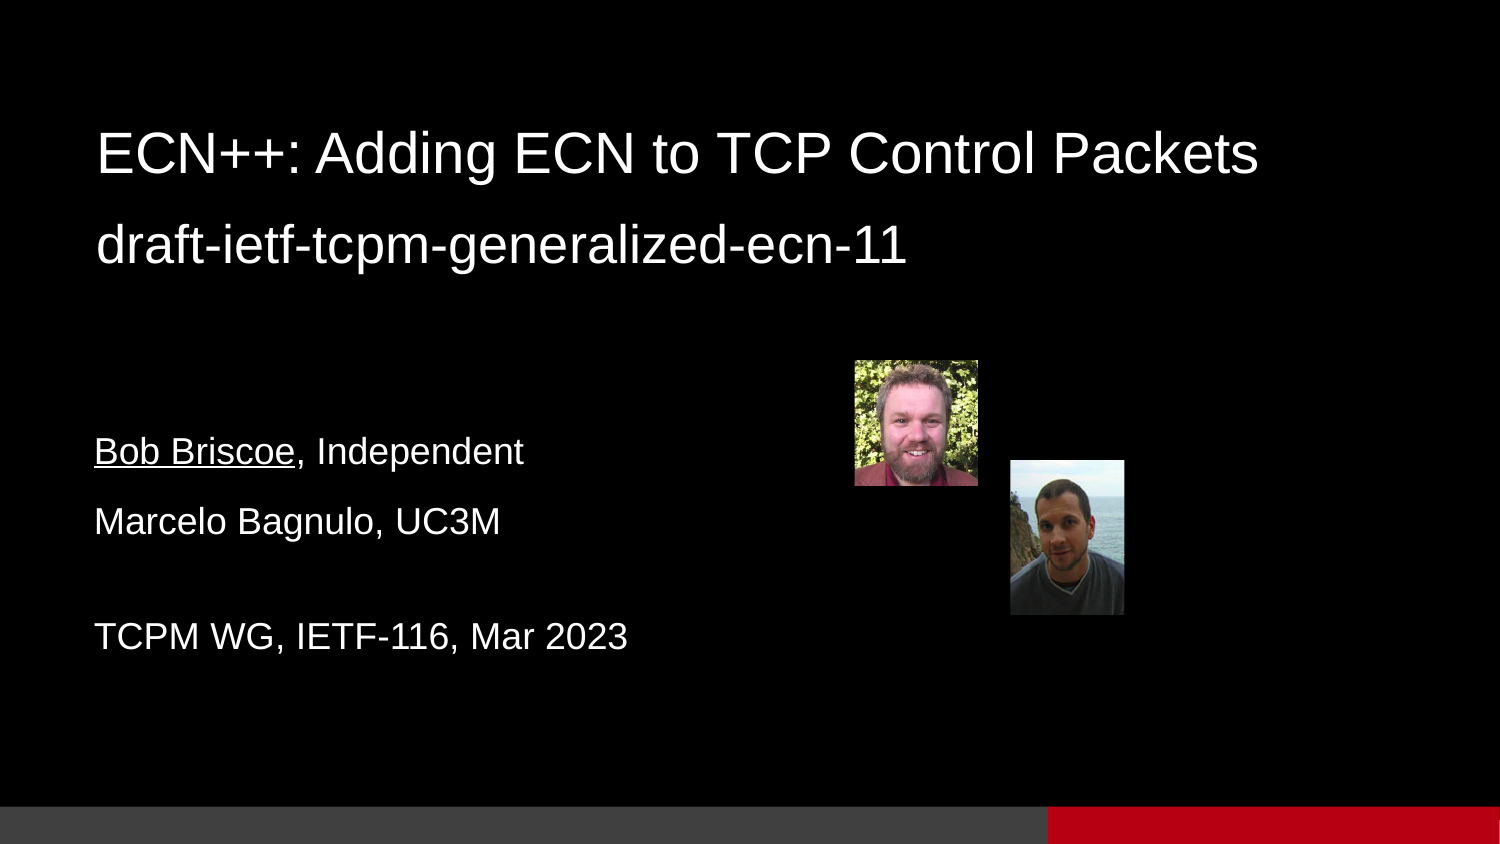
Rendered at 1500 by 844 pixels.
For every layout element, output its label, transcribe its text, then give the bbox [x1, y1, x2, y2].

text_box ECN++: Adding ECN to TCP Control Packets draft-ietf-tcpm-generalized-ecn-11 [81, 107, 1453, 233]
text_box Bob Briscoe, Independent Marcelo Bagnulo, UC3M TCPM WG, IETF-116, Mar 2023 [78, 419, 1423, 608]
picture [854, 360, 978, 486]
picture [1010, 460, 1125, 615]
